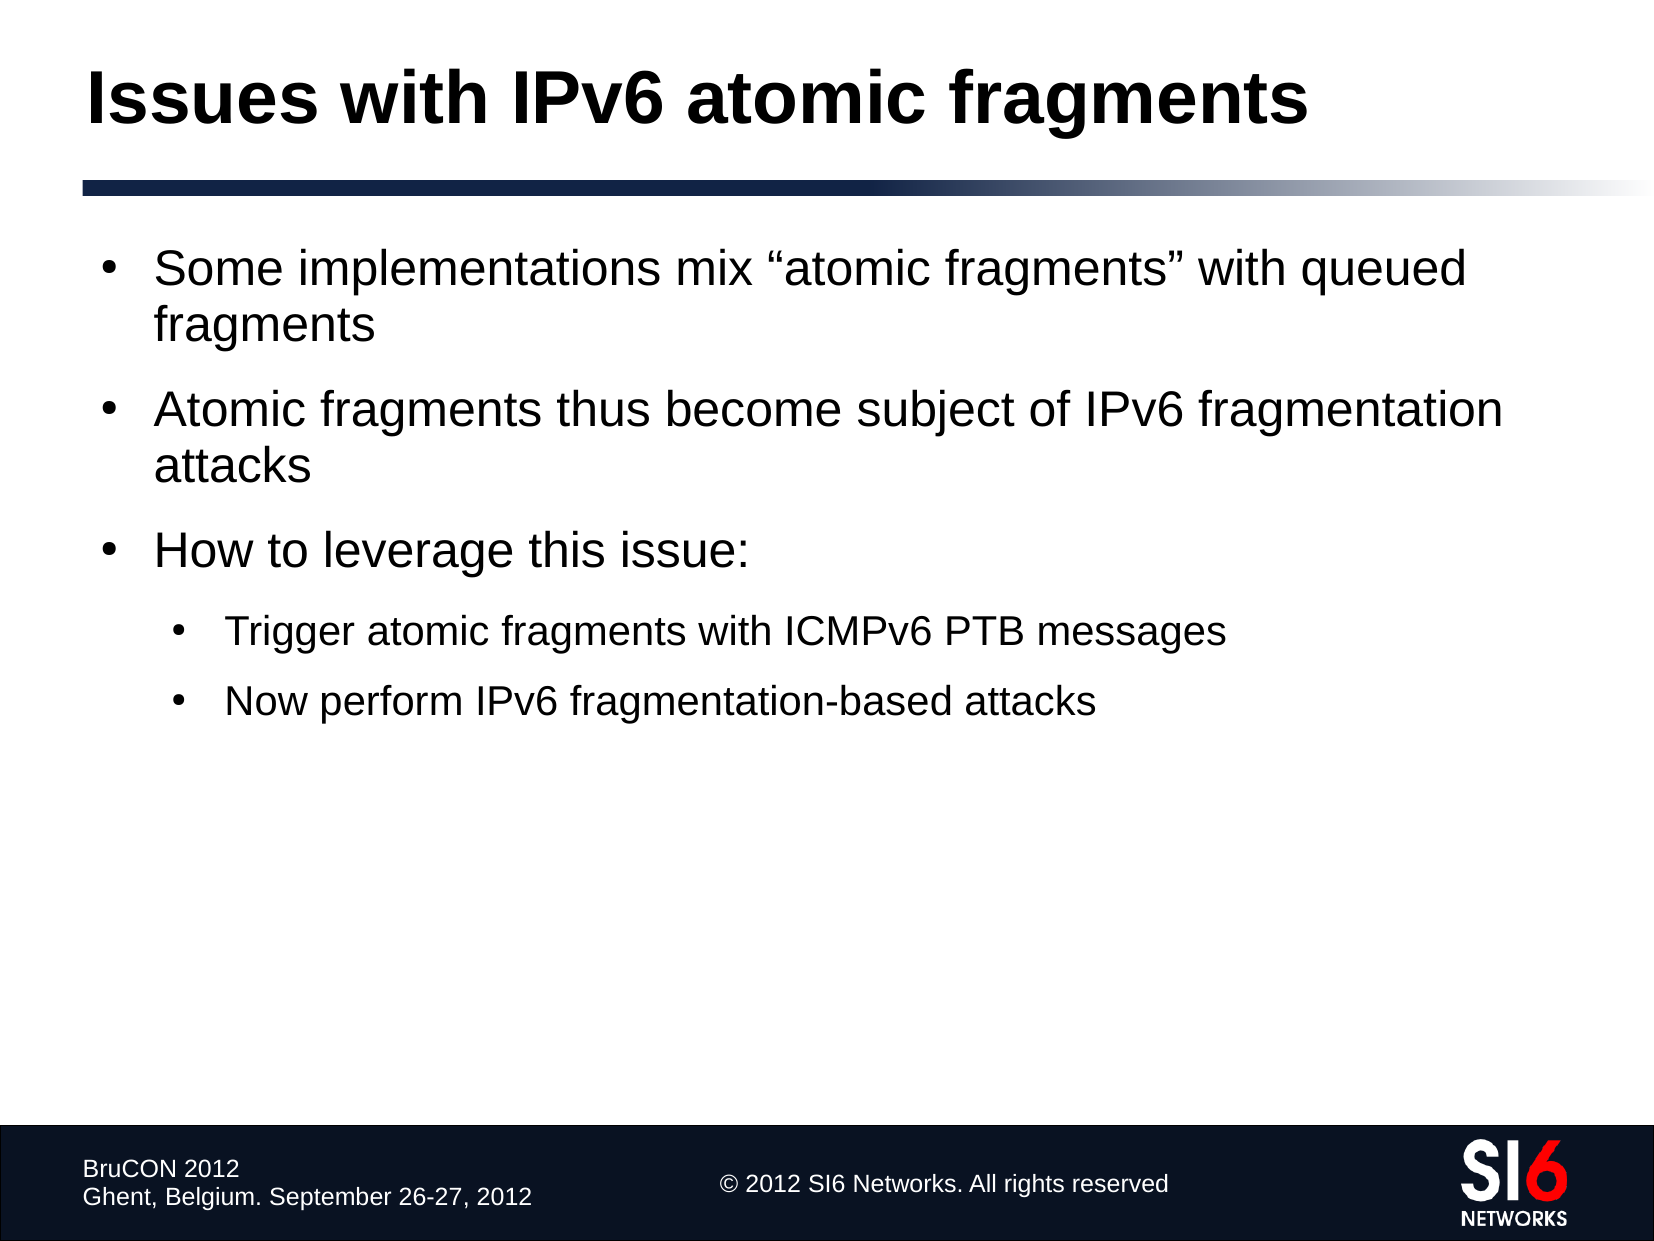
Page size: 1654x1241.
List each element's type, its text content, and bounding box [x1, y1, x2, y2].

title Issues with IPv6 atomic fragments [86, 30, 1576, 166]
picture [1461, 1139, 1567, 1226]
list Some implementations mix “atomic fragments” with queued fragments Atomic fragments thus become subject of IPv6 fragmentation attacks How to leverage this issue: Trigger atomic fragments with ICMPv6 PTB messages Now perform IPv6 fragmentation-based attacks [82, 240, 1571, 1059]
